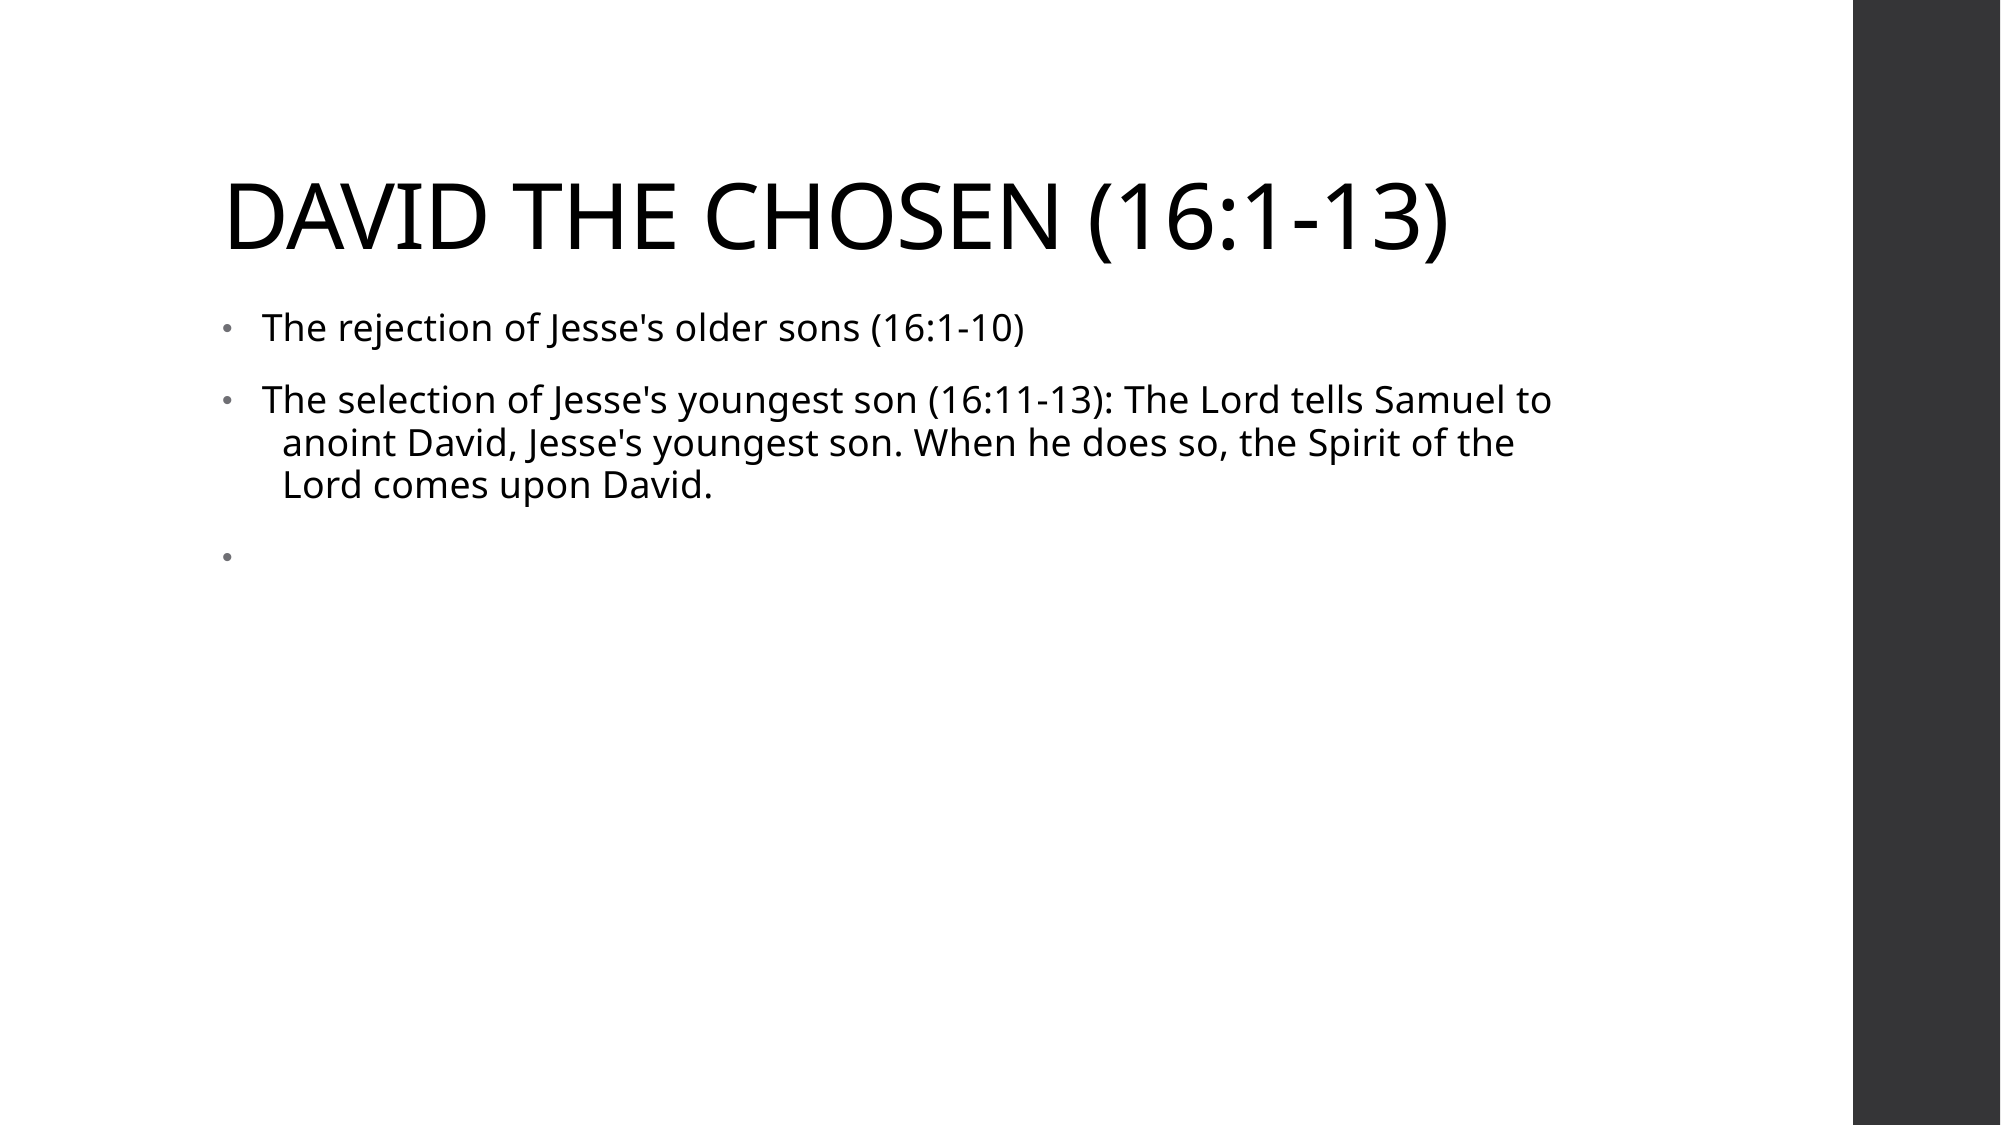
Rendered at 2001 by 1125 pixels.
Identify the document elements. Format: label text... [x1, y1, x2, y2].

list The rejection of Jesse's older sons (16:1-10) The selection of Jesse's youngest son (16:11-13): The Lord tells Samuel to anoint David, Jesse's youngest son. When he does so, the Spirit of the Lord comes upon David. [206, 299, 1617, 1014]
title DAVID THE CHOSEN (16:1-13) [206, 60, 1797, 278]
